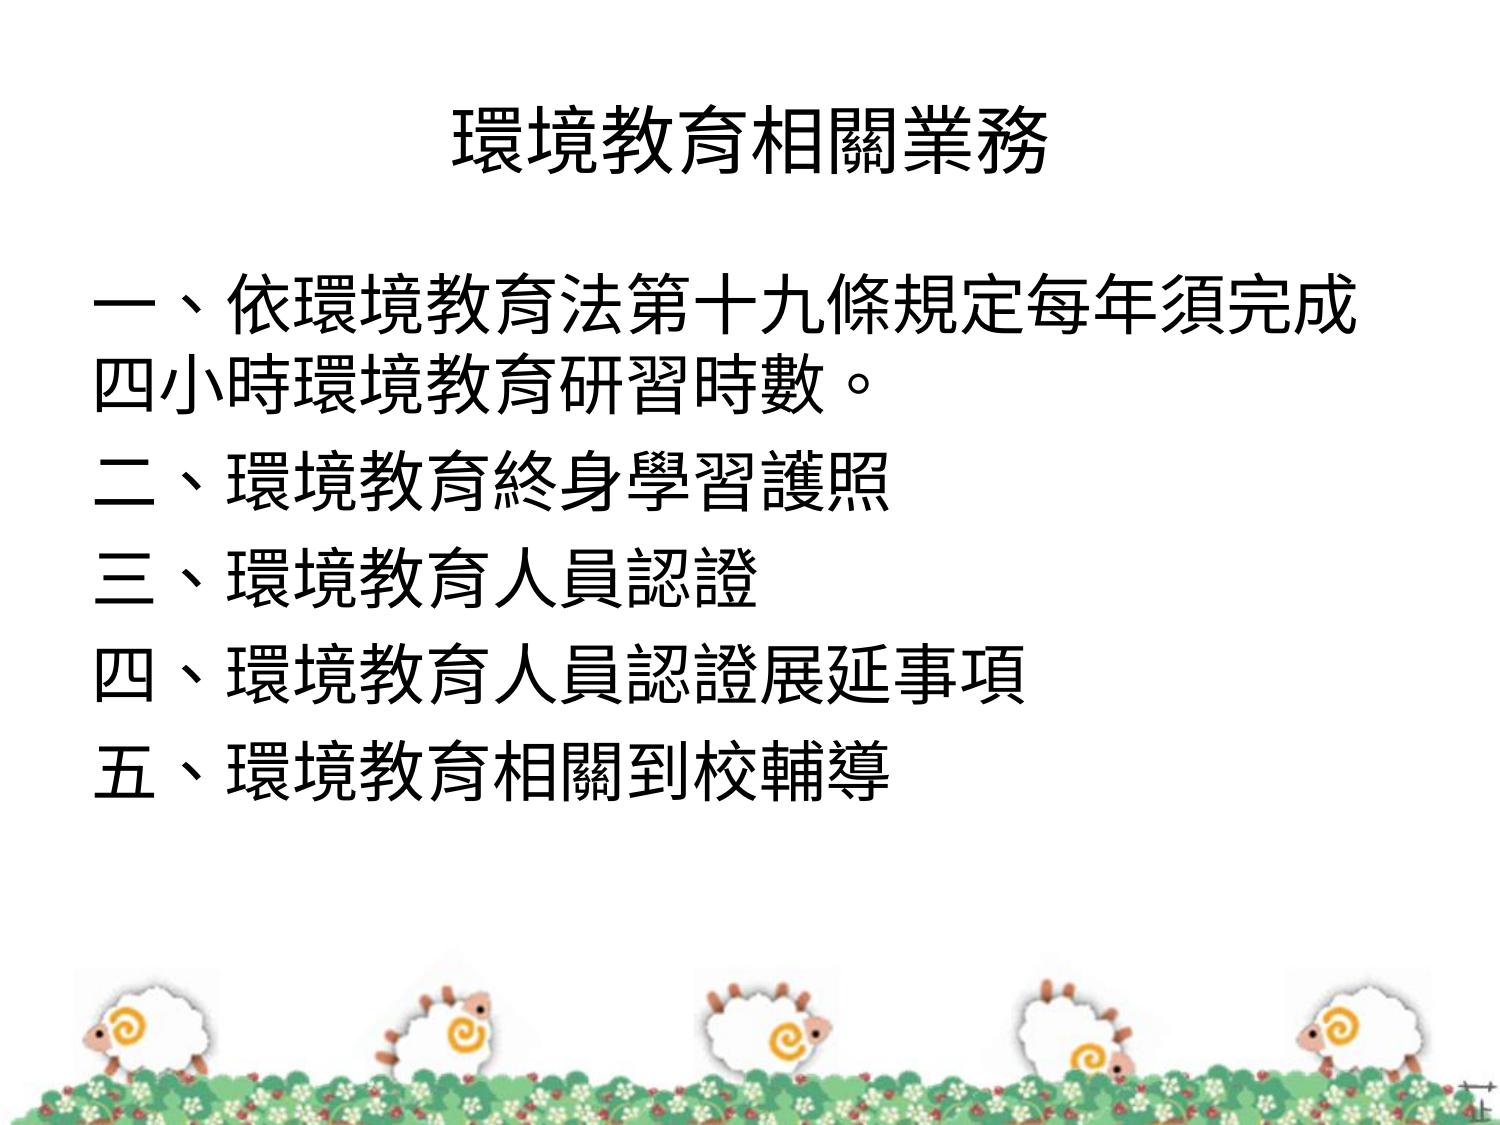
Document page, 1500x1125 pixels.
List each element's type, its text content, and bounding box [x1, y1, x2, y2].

list 一、依環境教育法第十九條規定每年須完成四小時環境教育研習時數。 二、環境教育終身學習護照 三、環境教育人員認證 四、環境教育人員認證展延事項 五、環境教育相關到校輔導 [76, 255, 1427, 998]
picture [0, 645, 1500, 1125]
title 環境教育相關業務 [75, 45, 1426, 233]
